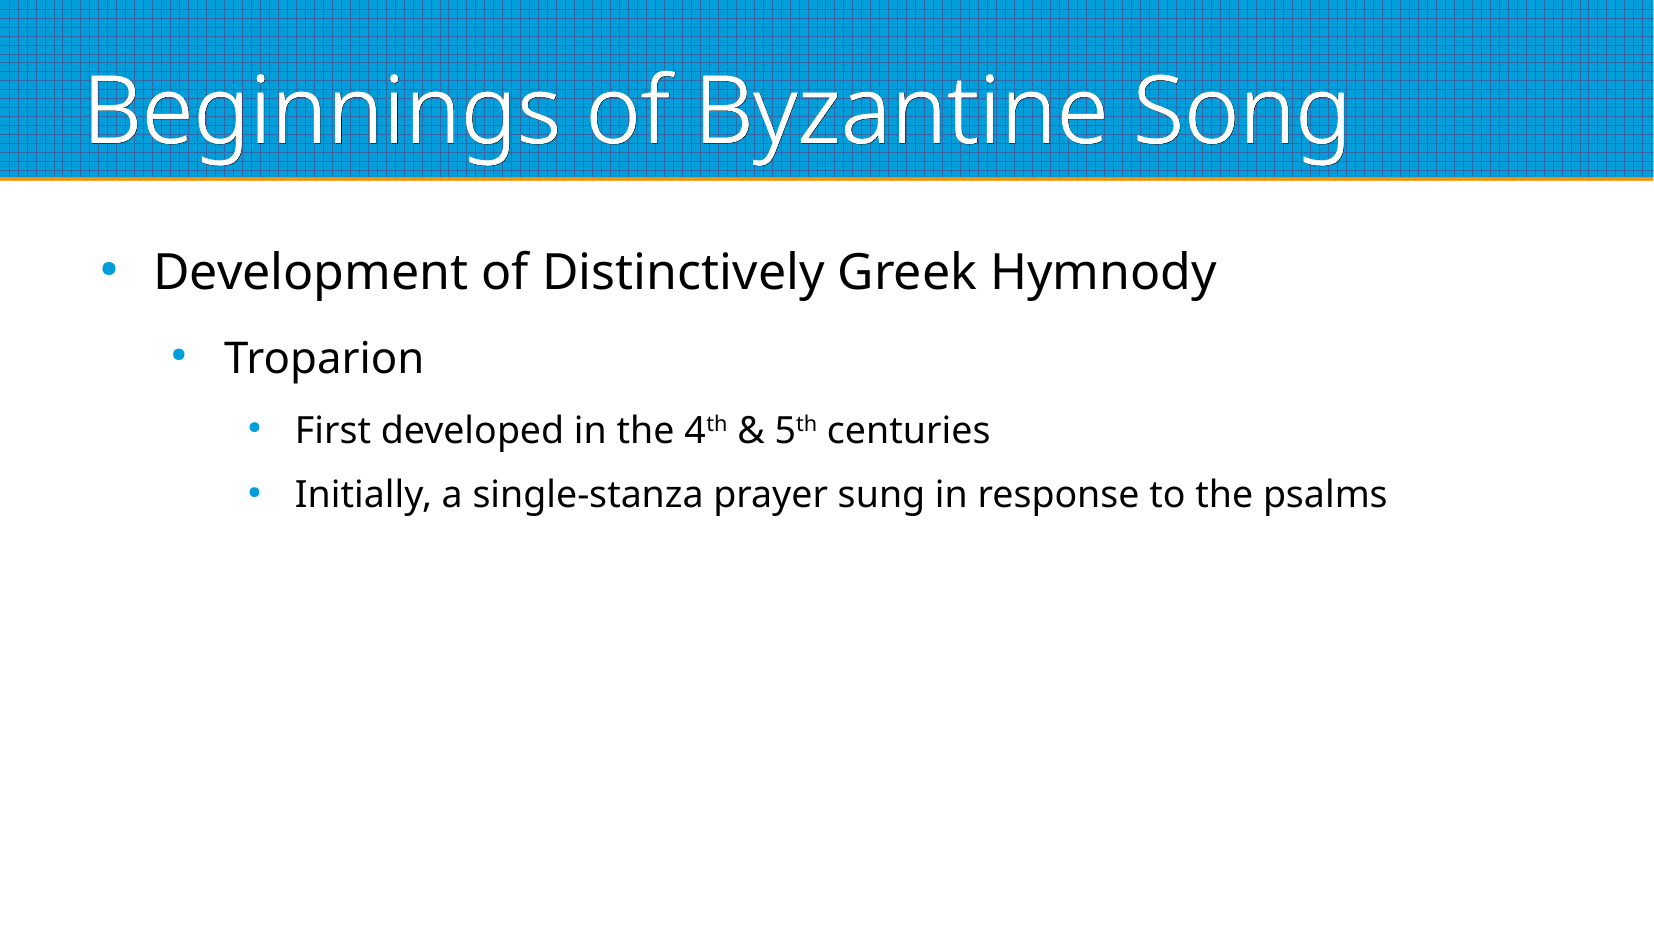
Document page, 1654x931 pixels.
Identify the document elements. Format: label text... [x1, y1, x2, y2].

title Beginnings of Byzantine Song [82, 14, 1571, 171]
list Development of Distinctively Greek Hymnody Troparion First developed in the 4th & 5th centuries Initially, a single-stanza prayer sung in response to the psalms [82, 236, 1563, 863]
